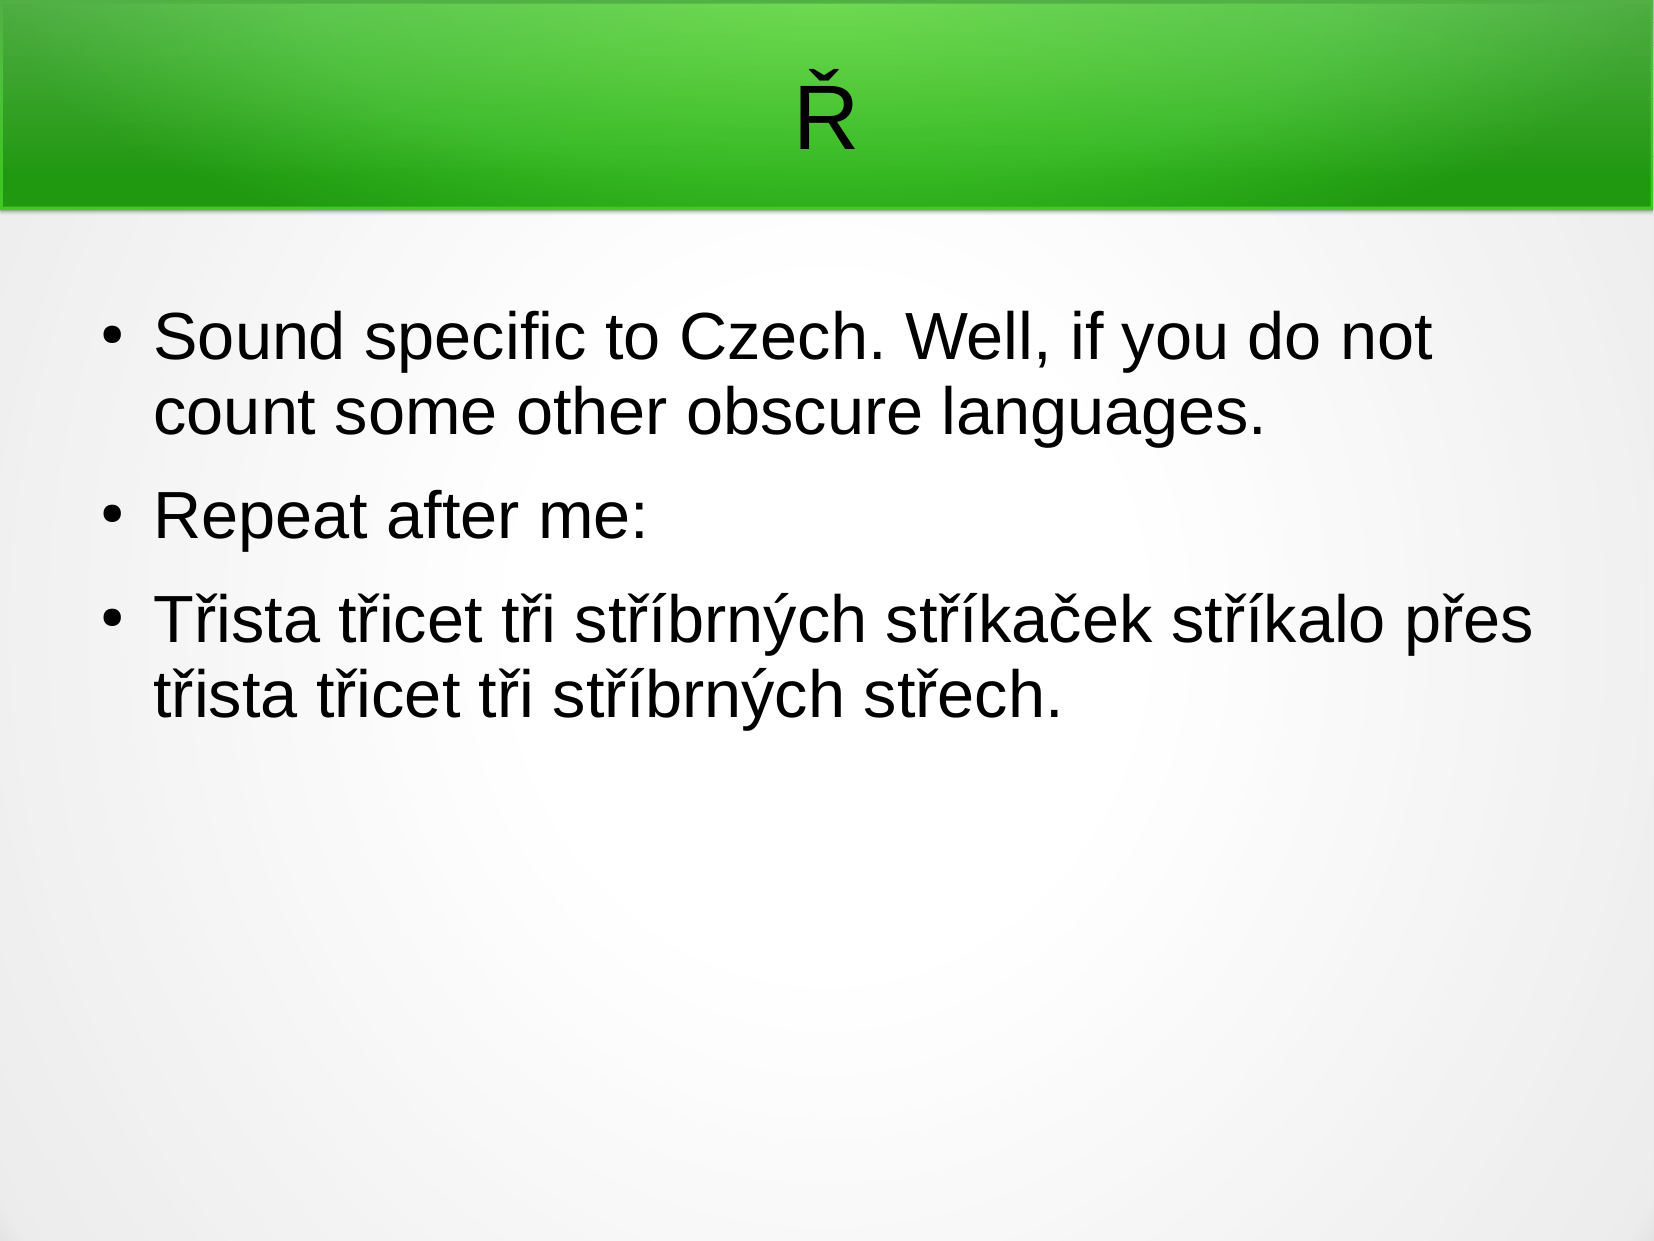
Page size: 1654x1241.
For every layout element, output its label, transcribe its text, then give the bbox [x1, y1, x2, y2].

title Ř [82, 47, 1571, 189]
list Sound specific to Czech. Well, if you do not count some other obscure languages. Repeat after me: Třista třicet tři stříbrných stříkaček stříkalo přes třista třicet tři stříbrných střech. [82, 299, 1571, 1019]
